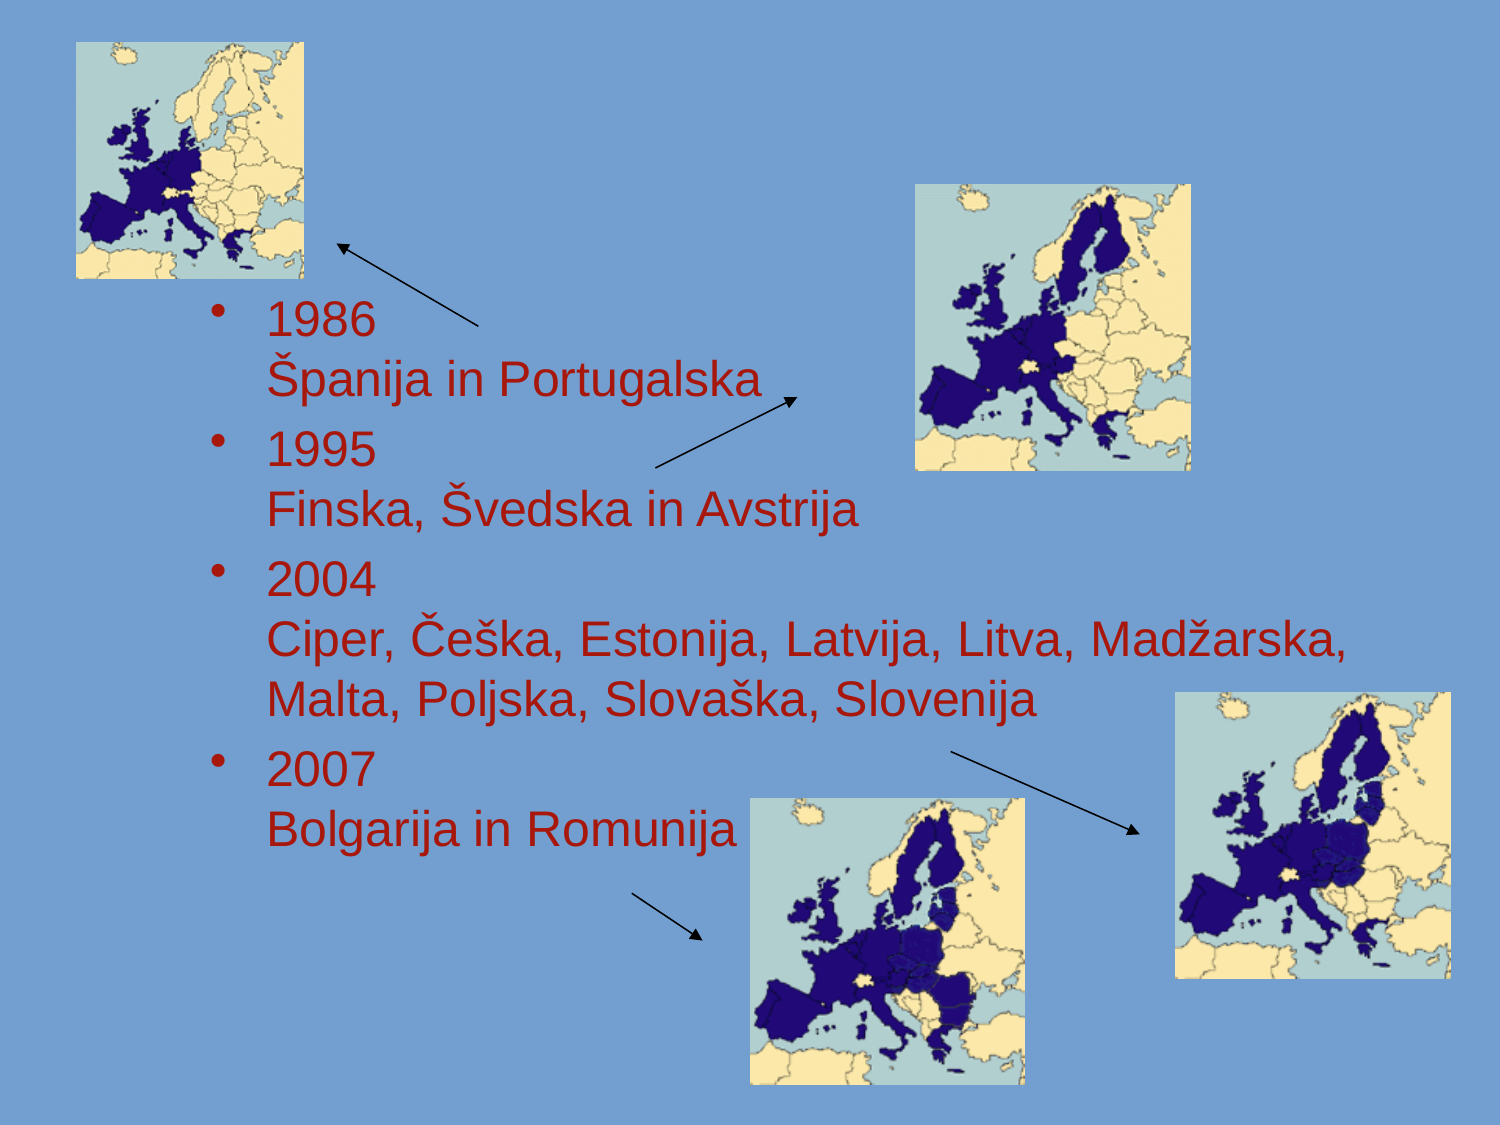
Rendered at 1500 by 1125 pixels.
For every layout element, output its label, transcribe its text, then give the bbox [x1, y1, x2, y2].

picture [915, 184, 1191, 471]
picture [76, 42, 304, 279]
picture [1175, 692, 1451, 979]
picture [750, 798, 1025, 1085]
list 1986 Španija in Portugalska 1995 Finska, Švedska in Avstrija 2004 Ciper, Češka, Estonija, Latvija, Litva, Madžarska, Malta, Poljska, Slovaška, Slovenija 2007 Bolgarija in Romunija [194, 278, 1425, 1005]
